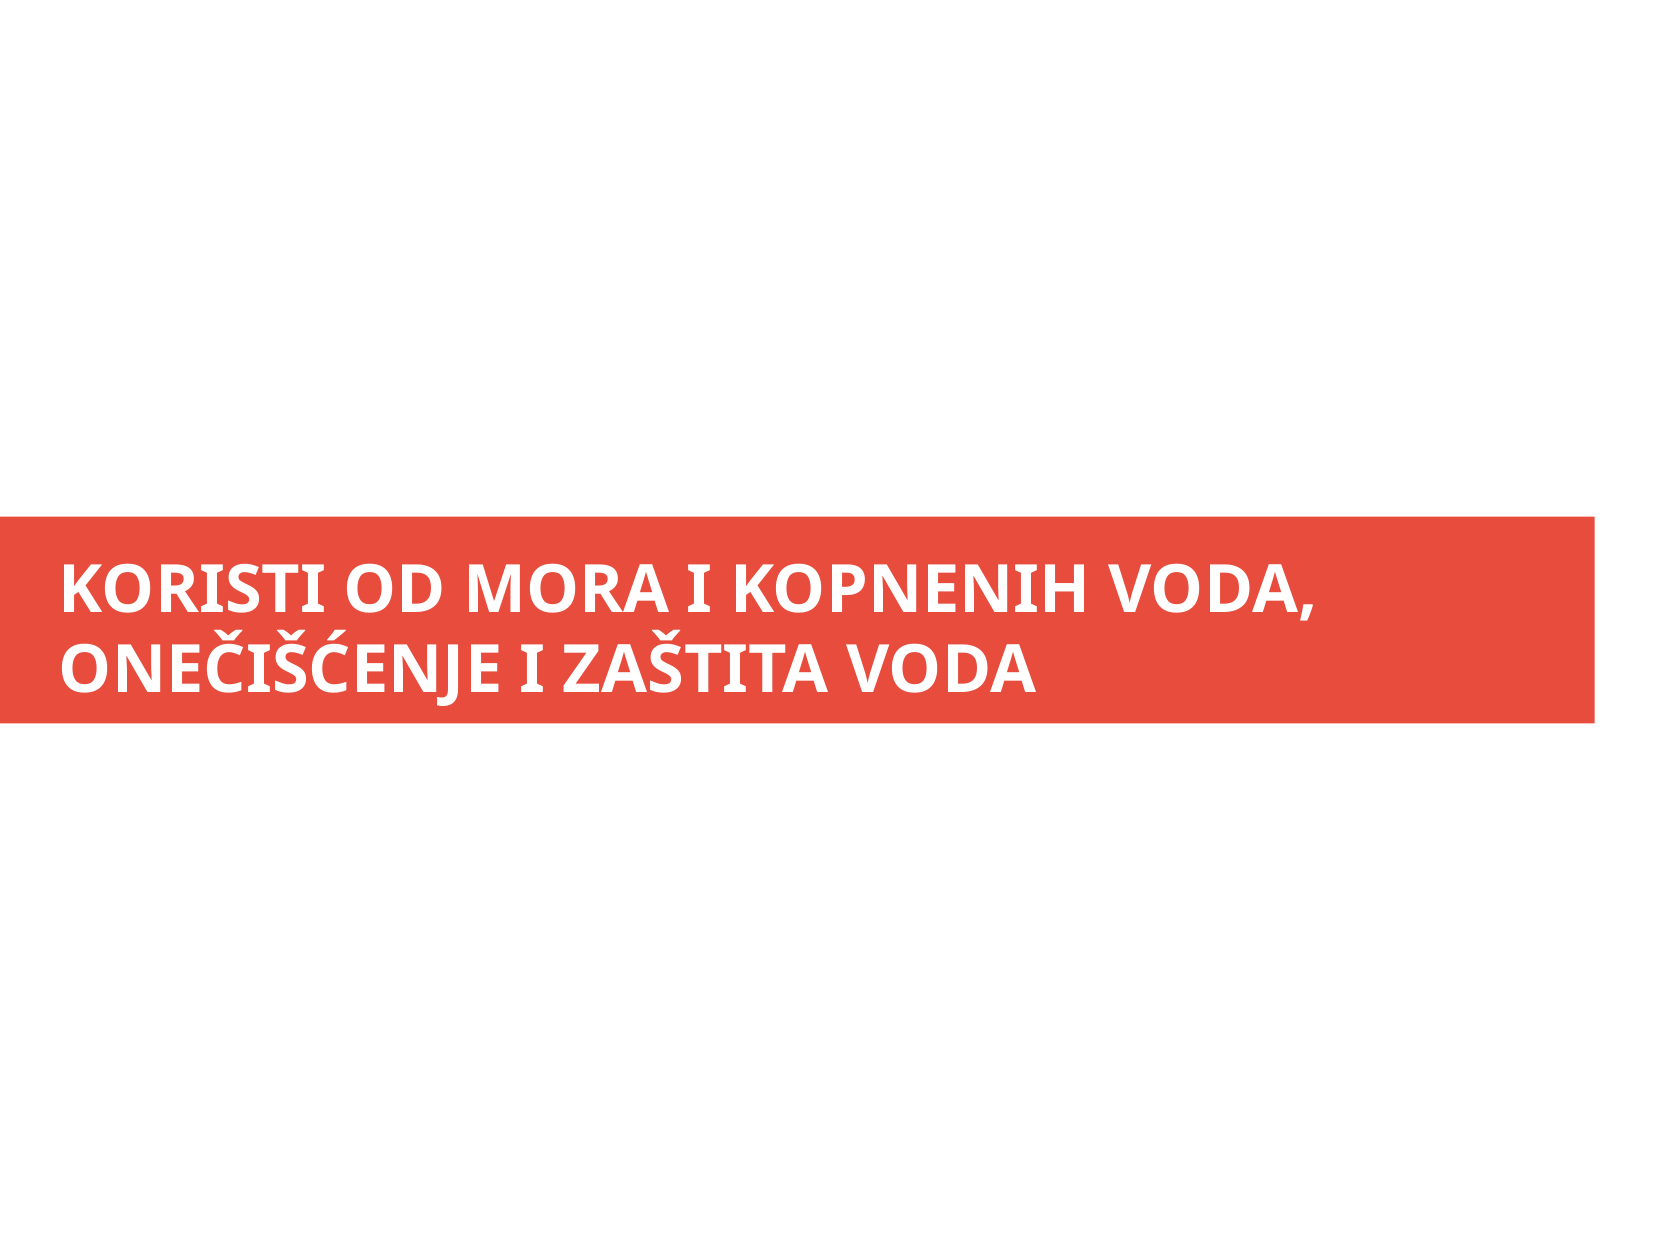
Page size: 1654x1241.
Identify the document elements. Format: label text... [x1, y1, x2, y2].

title KORISTI OD MORA I KOPNENIH VODA, ONEČIŠĆENJE I ZAŠTITA VODA [59, 546, 1595, 694]
